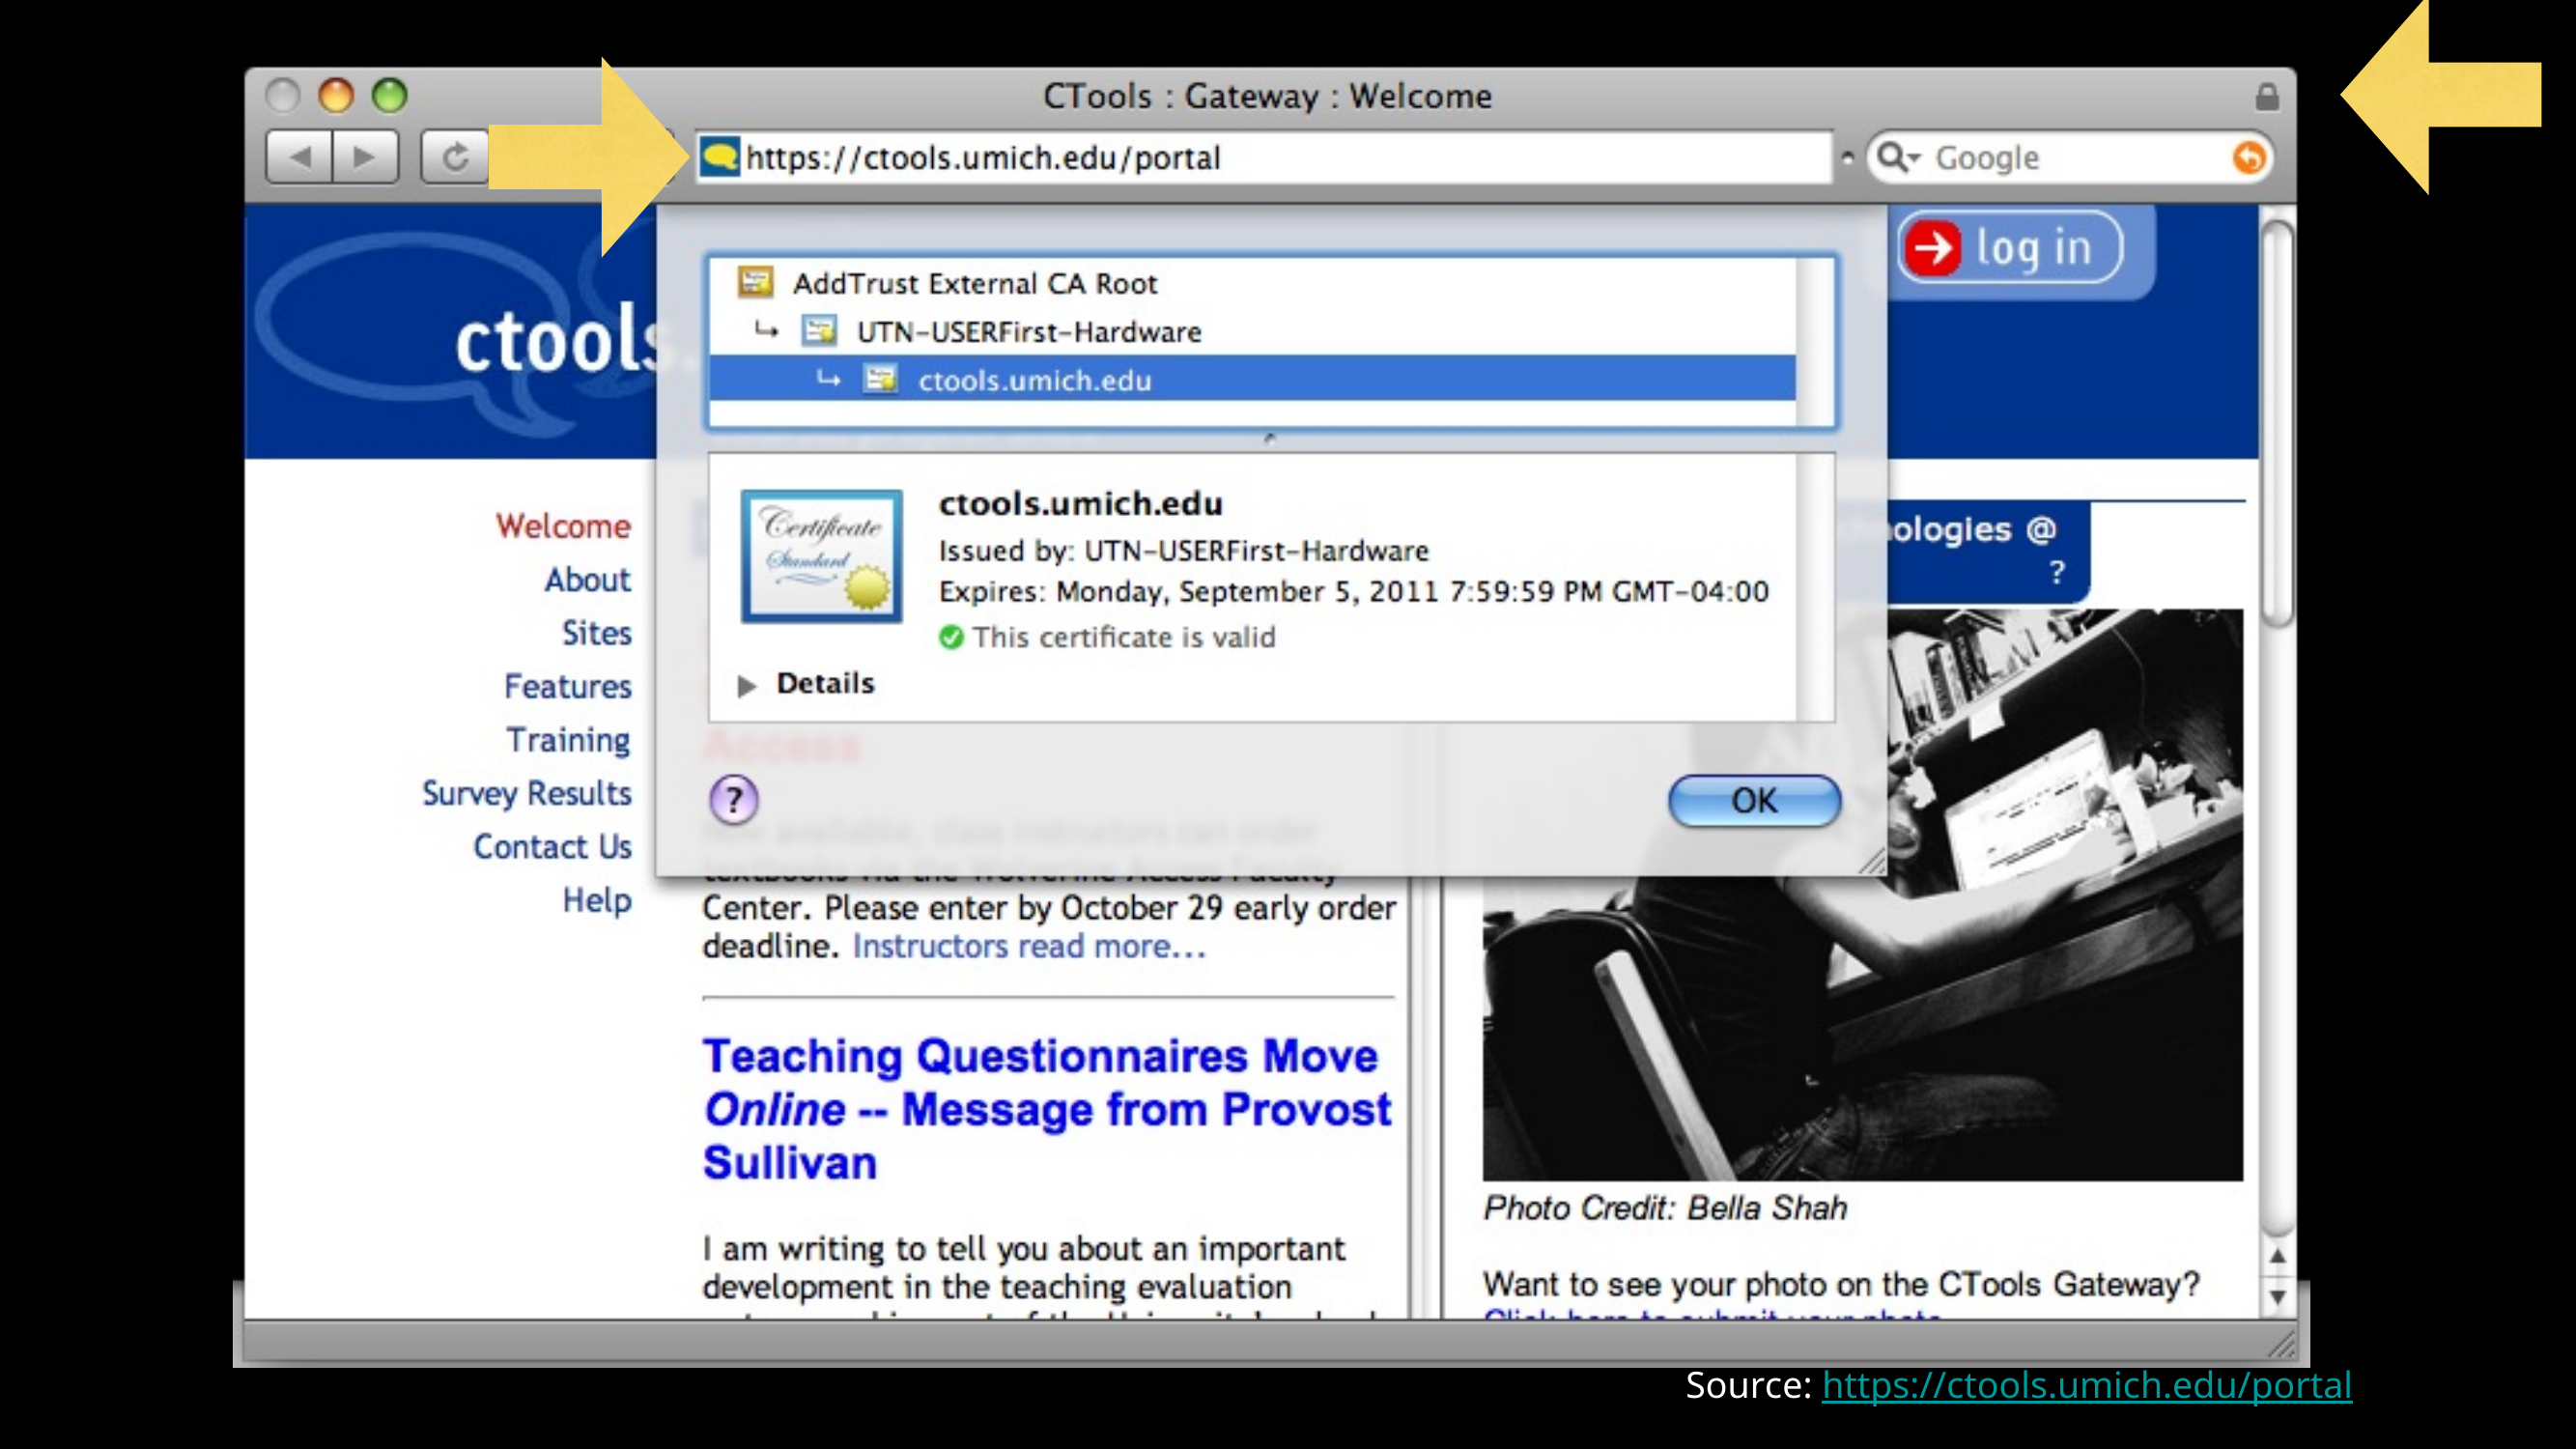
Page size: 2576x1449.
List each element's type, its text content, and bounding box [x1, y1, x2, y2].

picture [233, 58, 2310, 1368]
text_box [2339, 0, 2542, 196]
text_box Source: https://ctools.umich.edu/portal [1685, 1361, 2354, 1411]
text_box [489, 56, 691, 258]
